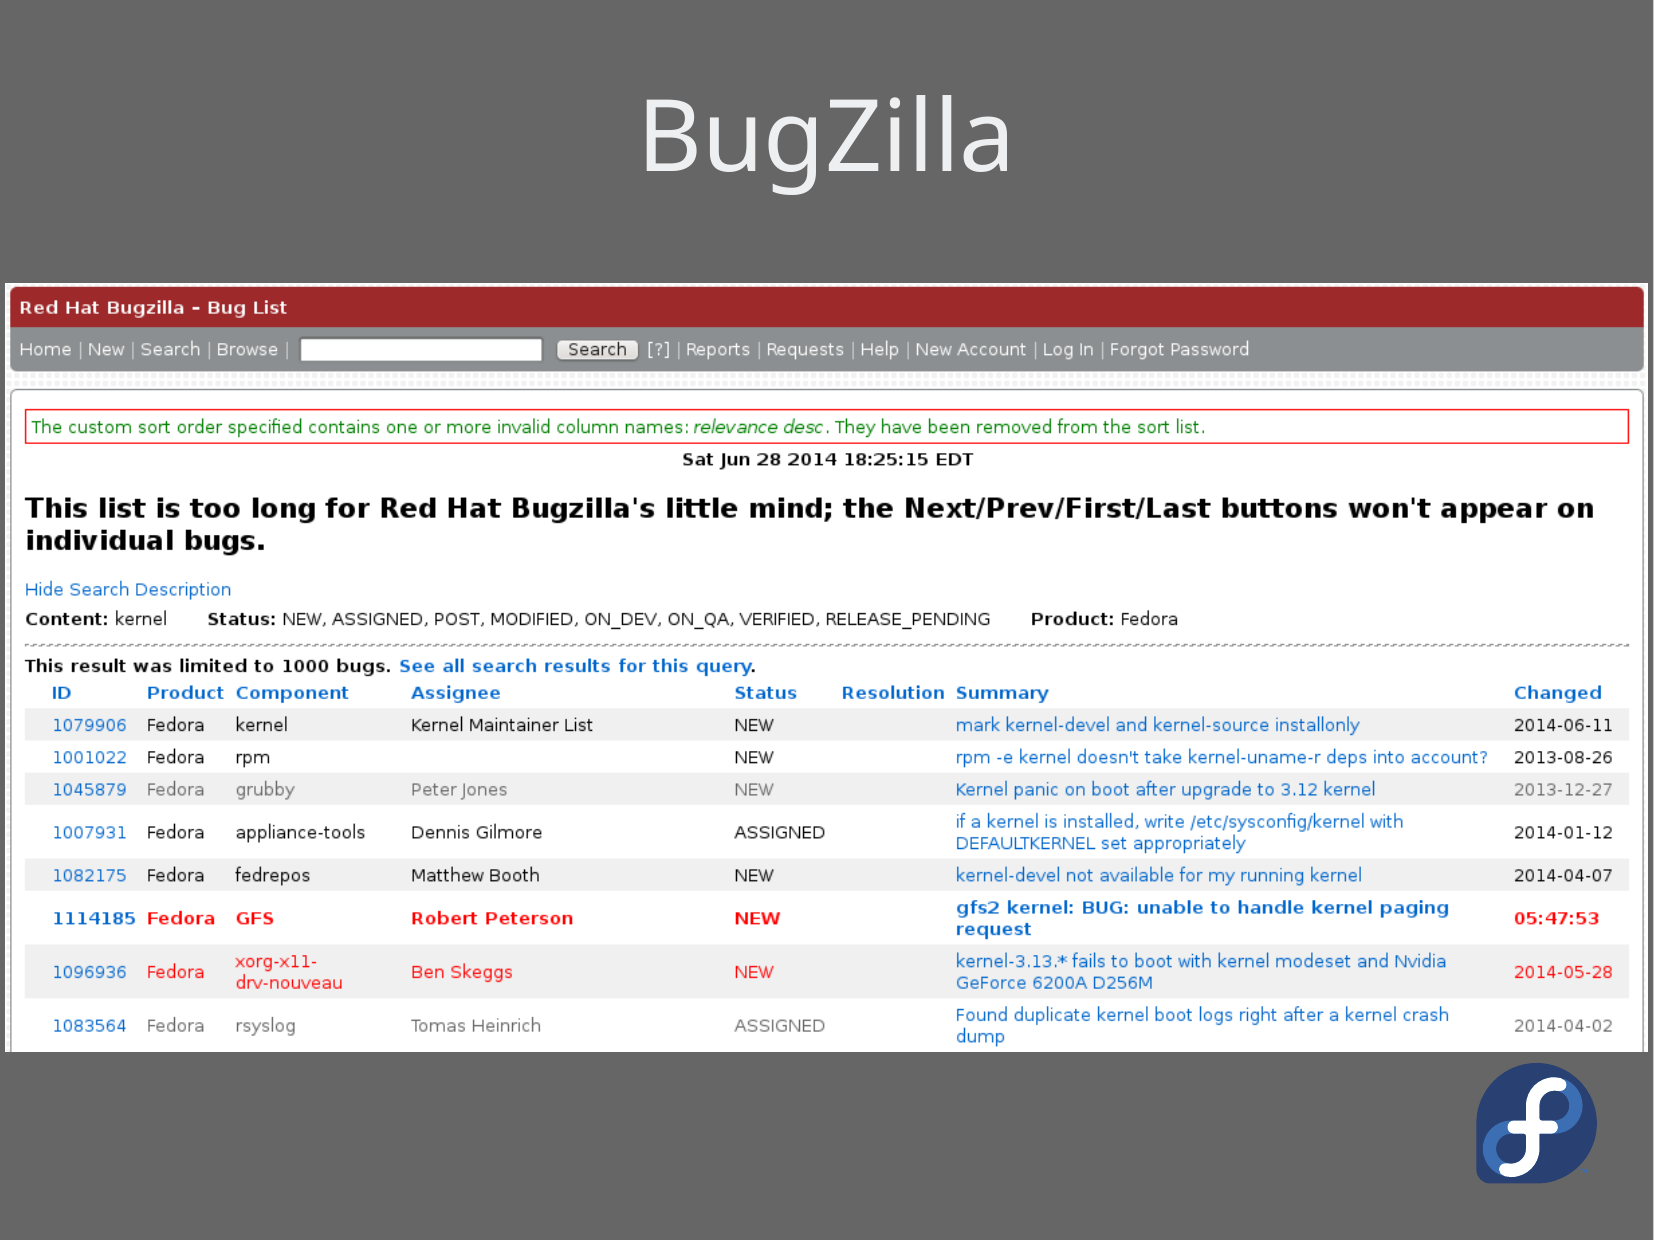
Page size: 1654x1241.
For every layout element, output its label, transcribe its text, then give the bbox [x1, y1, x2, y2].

picture [1476, 1062, 1597, 1184]
title BugZilla [88, 29, 1565, 237]
picture [5, 283, 1648, 1052]
